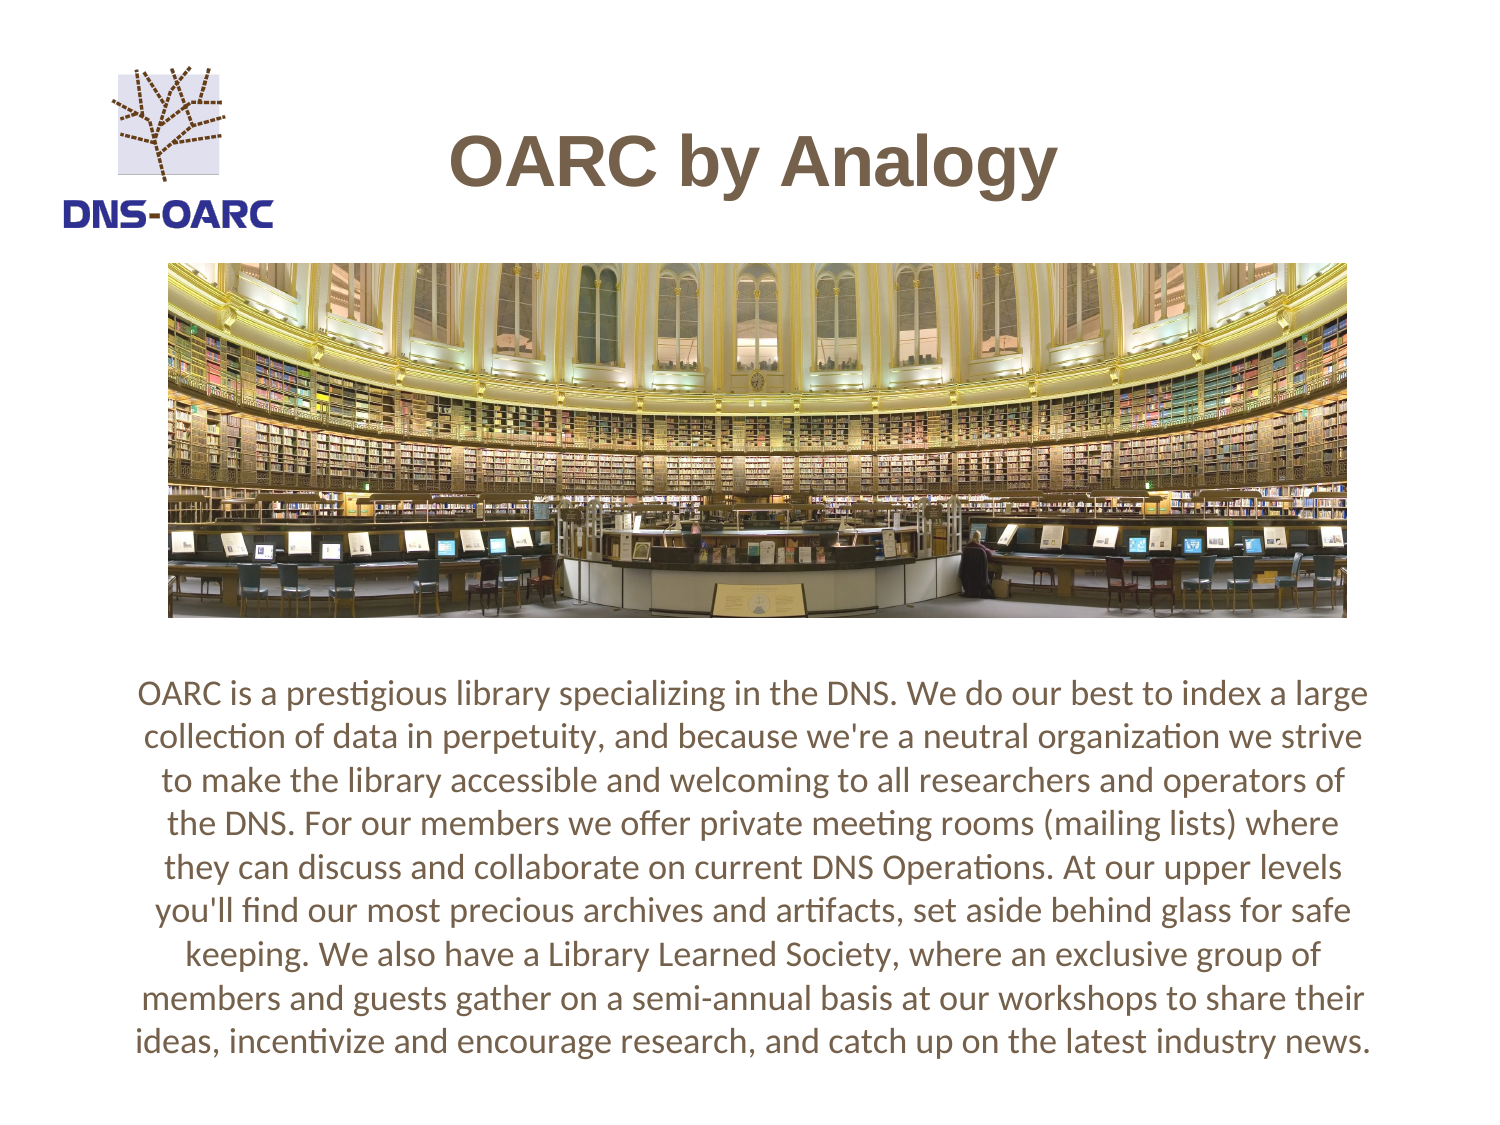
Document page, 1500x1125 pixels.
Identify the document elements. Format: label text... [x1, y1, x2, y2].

title OARC by Analogy [277, 100, 1373, 220]
picture [60, 62, 277, 232]
picture [168, 263, 1347, 618]
list OARC is a prestigious library specializing in the DNS. We do our best to index a large collection of data in perpetuity, and because we're a neutral organization we strive to make the library accessible and welcoming to all researchers and operators of the DNS. For our members we offer private meeting rooms (mailing lists) where they can discuss and collaborate on current DNS Operations. At our upper levels you'll find our most precious archives and artifacts, set aside behind glass for safe keeping. We also have a Library Learned Society, where an exclusive group of members and guests gather on a semi-annual basis at our workshops to share their ideas, incentivize and encourage research, and catch up on the latest industry news. [134, 661, 1373, 1099]
